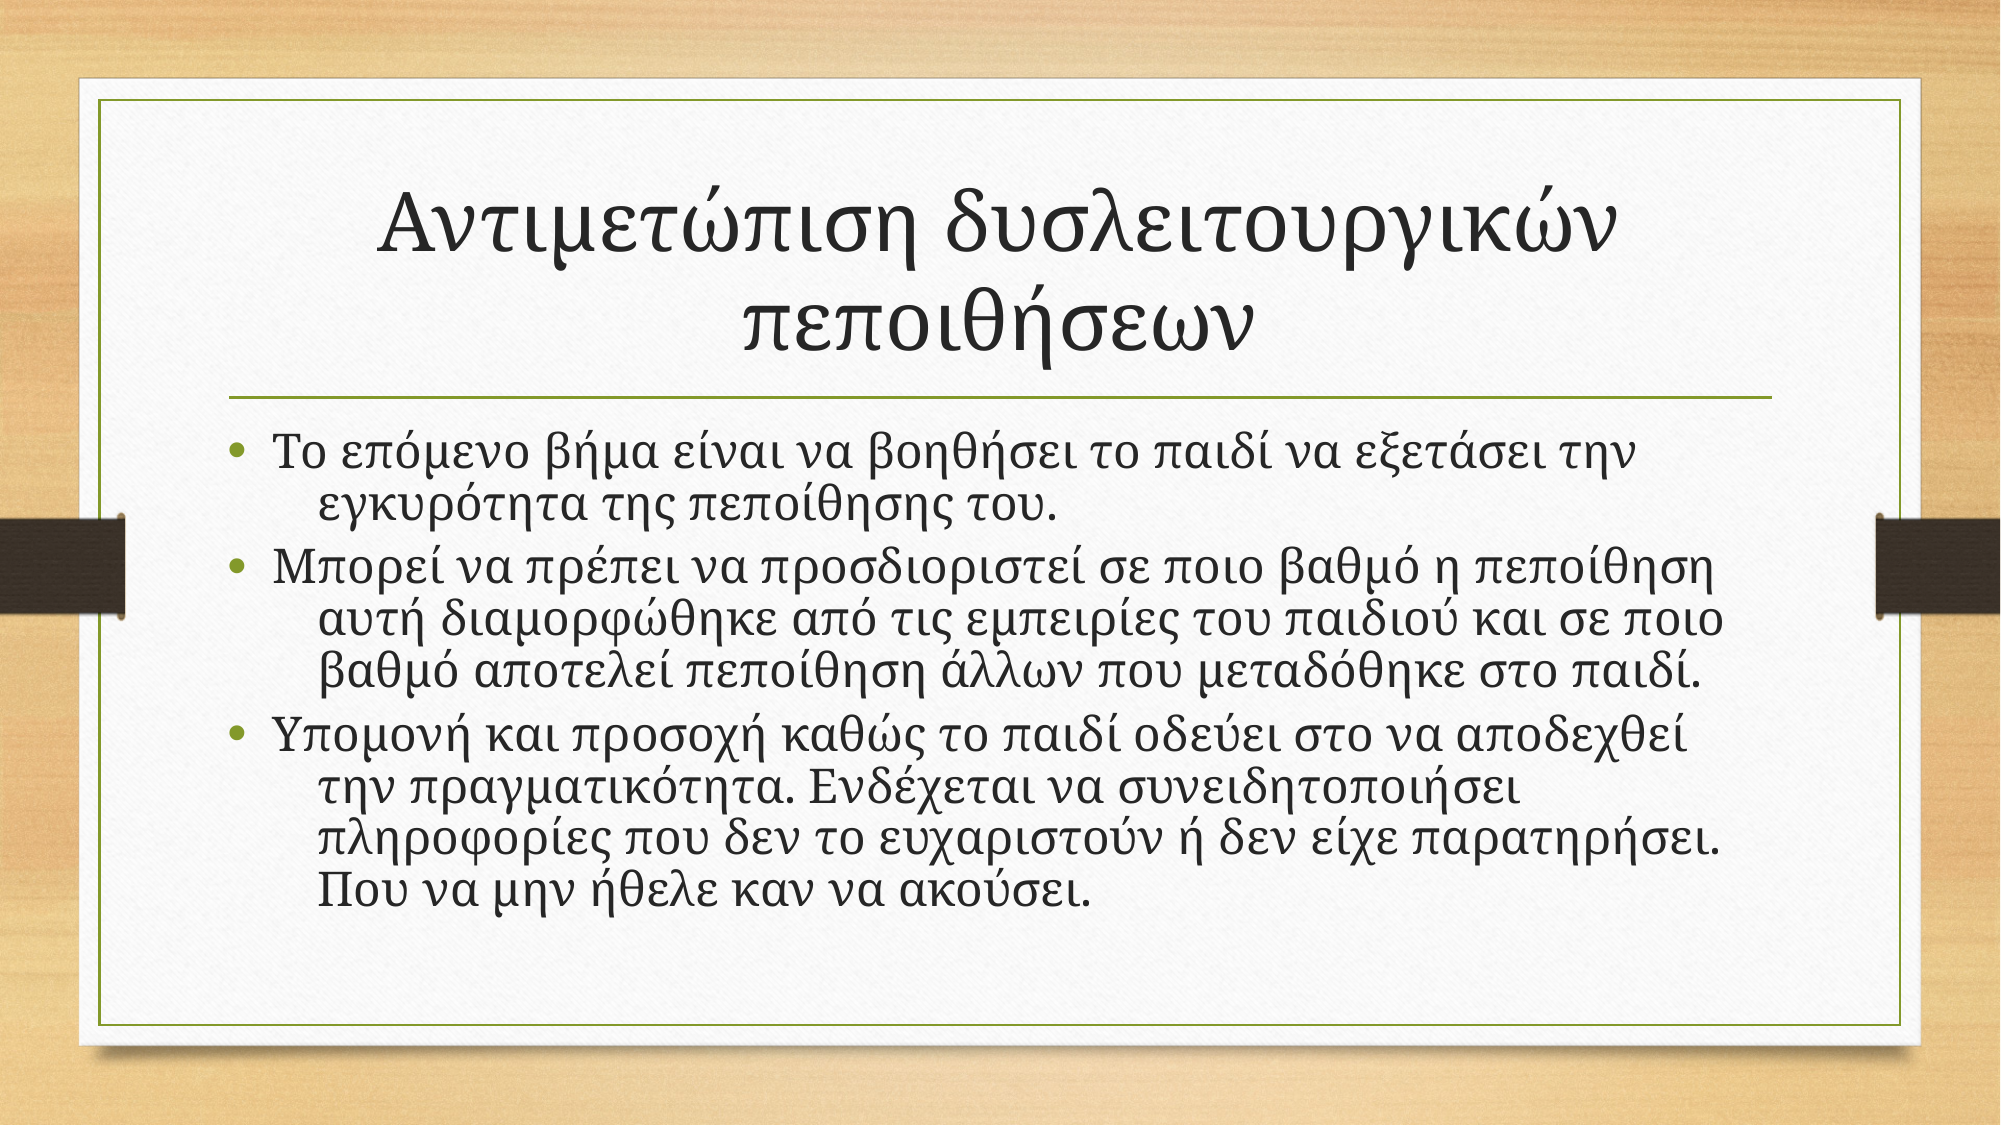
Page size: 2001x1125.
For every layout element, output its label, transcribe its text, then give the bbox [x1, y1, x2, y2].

list Το επόμενο βήμα είναι να βοηθήσει το παιδί να εξετάσει την εγκυρότητα της πεποίθησης του. Μπορεί να πρέπει να προσδιοριστεί σε ποιο βαθμό η πεποίθηση αυτή διαμορφώθηκε από τις εμπειρίες του παιδιού και σε ποιο βαθμό αποτελεί πεποίθηση άλλων που μεταδόθηκε στο παιδί. Υπομονή και προσοχή καθώς το παιδί οδεύει στο να αποδεχθεί την πραγματικότητα. Ενδέχεται να συνειδητοποιήσει πληροφορίες που δεν το ευχαριστούν ή δεν είχε παρατηρήσει. Που να μην ήθελε καν να ακούσει. [212, 419, 1788, 964]
title Αντιμετώπιση δυσλειτουργικών πεποιθήσεων [212, 161, 1788, 376]
